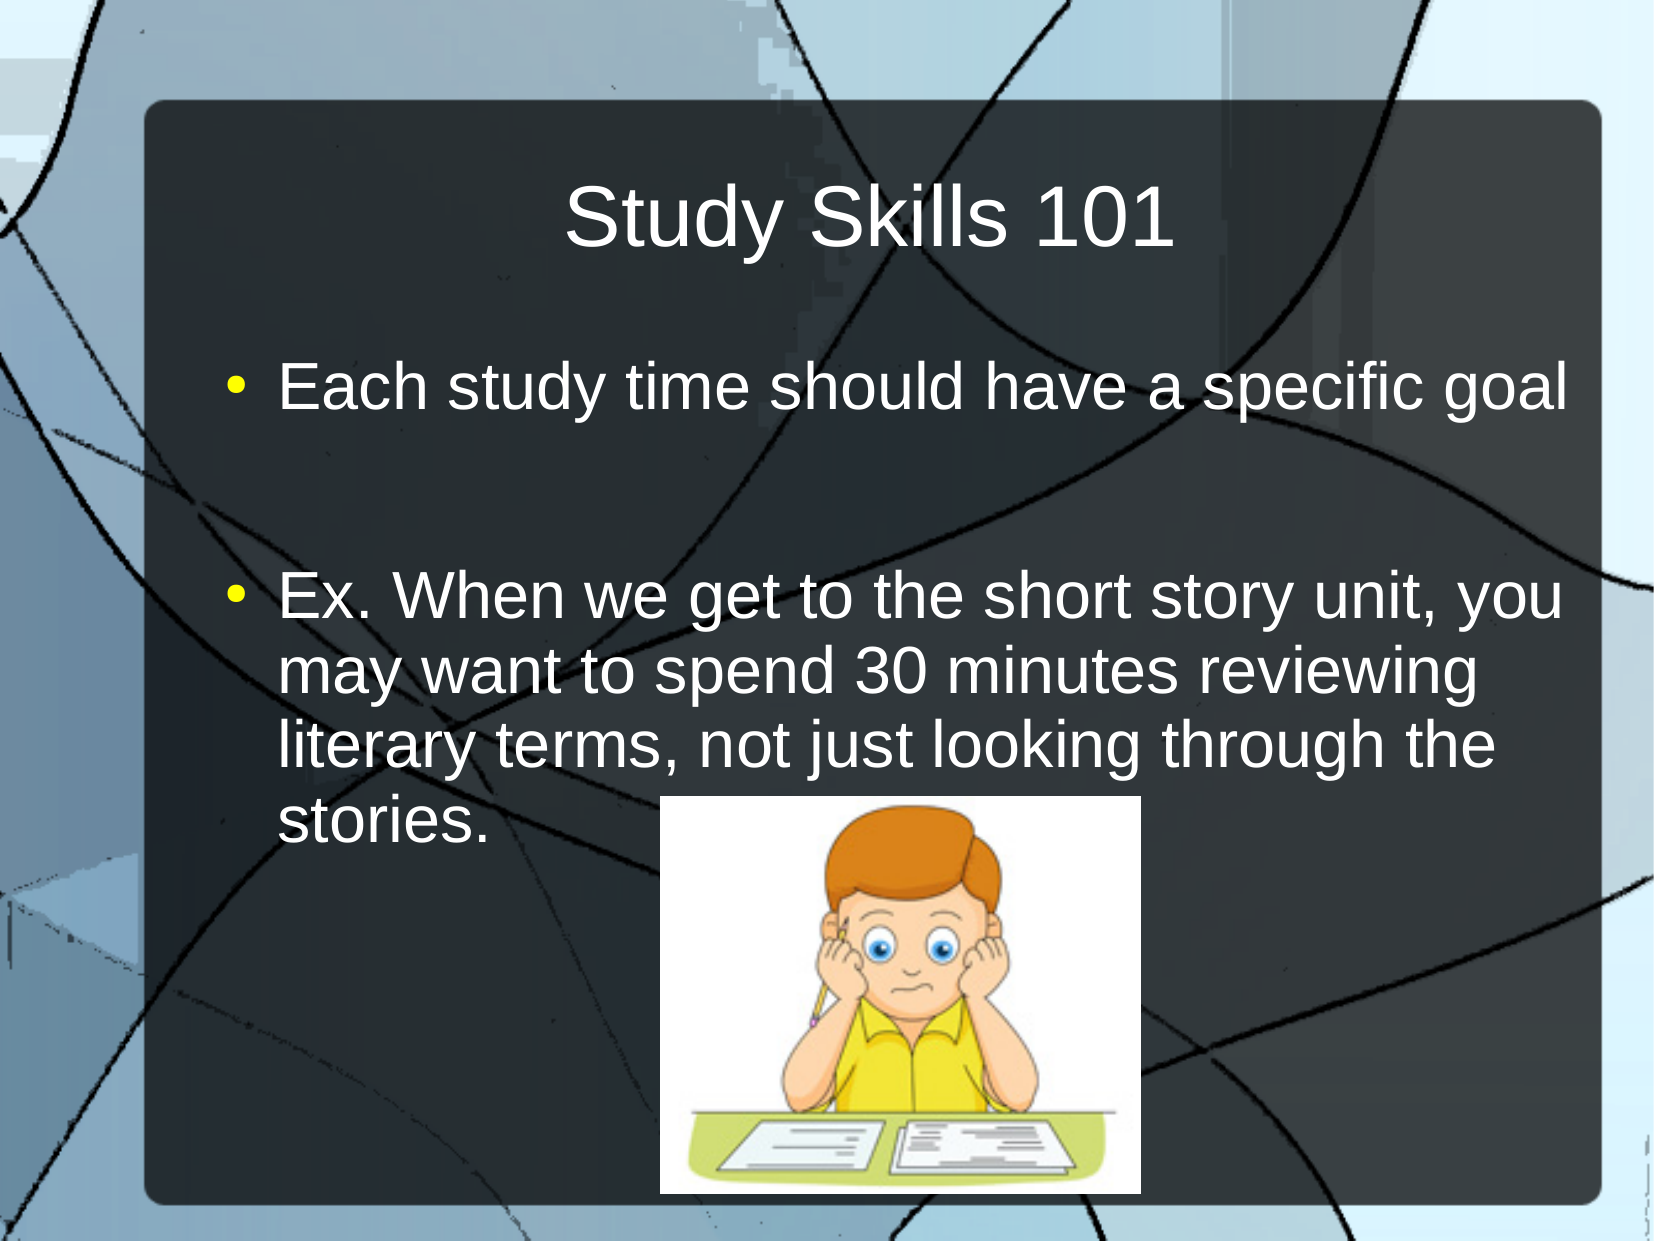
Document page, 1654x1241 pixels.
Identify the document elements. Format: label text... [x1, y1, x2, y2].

title Study Skills 101 [159, 108, 1583, 325]
picture [0, 0, 1654, 1241]
list Each study time should have a specific goal Ex. When we get to the short story unit, you may want to spend 30 minutes reviewing literary terms, not just looking through the stories. [206, 349, 1571, 1034]
